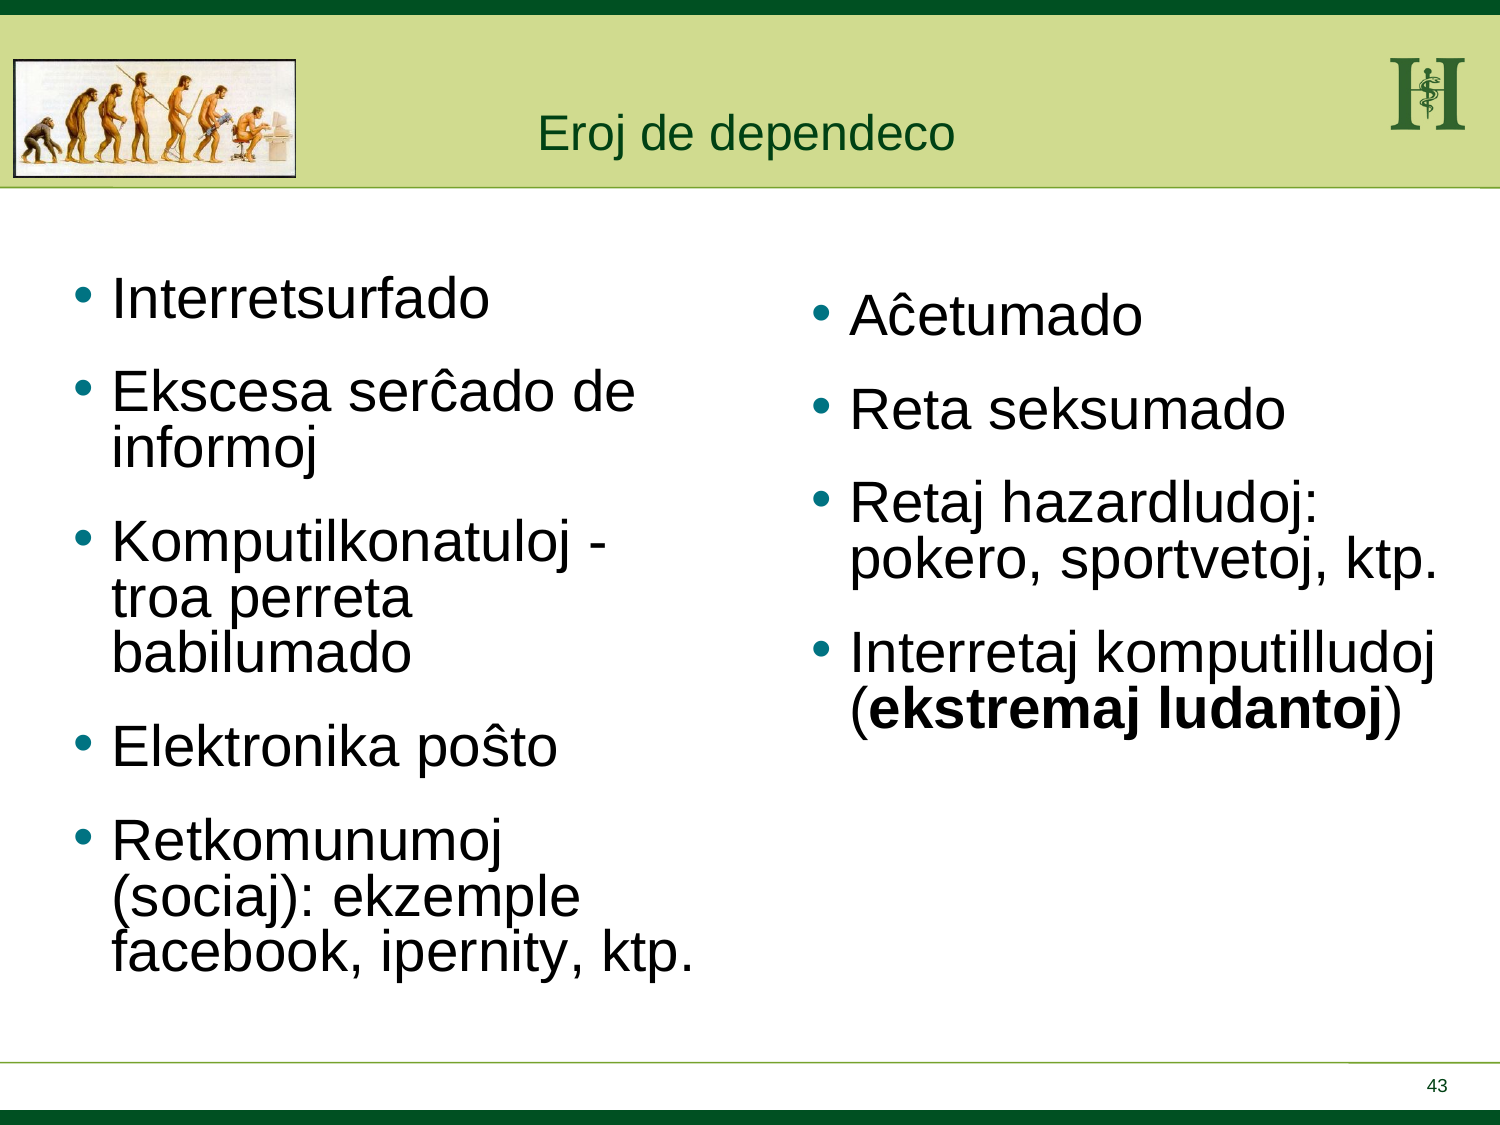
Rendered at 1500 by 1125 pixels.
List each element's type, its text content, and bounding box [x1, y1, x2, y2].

picture [0, 15, 1500, 186]
text_box Aĉetumado Reta seksumado Retaj hazardludoj: pokero, sportvetoj, ktp. Interretaj komputilludoj (ekstremaj ludantoj) [797, 283, 1482, 1093]
title Eroj de dependeco [52, 9, 1442, 169]
list Interretsurfado Ekscesa serĉado de informoj Komputilkonatuloj - troa perreta babilumado Elektronika poŝto Retkomunumoj (sociaj): ekzemple facebook, ipernity, ktp. [59, 265, 737, 1085]
